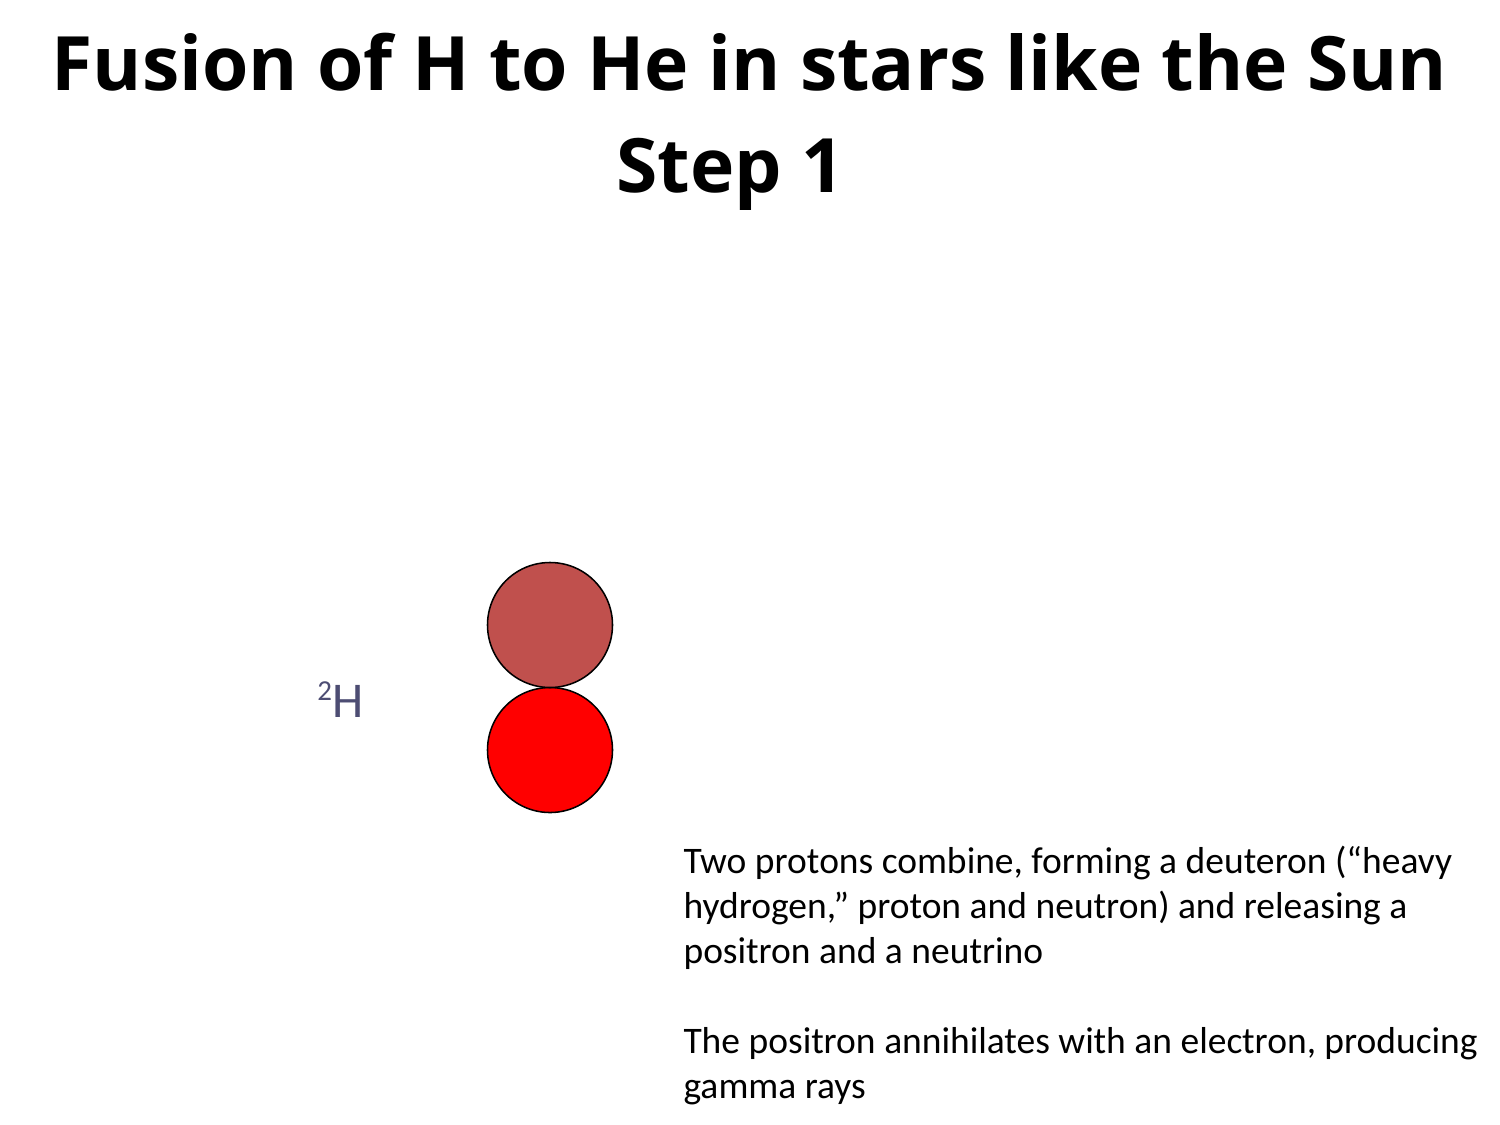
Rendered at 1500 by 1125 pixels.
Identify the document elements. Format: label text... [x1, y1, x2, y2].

title Fusion of H to He in stars like the Sun Step 1 [30, 25, 1471, 200]
text_box 2H [302, 659, 435, 735]
text_box Two protons combine, forming a deuteron (“heavy hydrogen,” proton and neutron) and releasing a positron and a neutrino The positron annihilates with an electron, producing gamma rays [668, 828, 1500, 1114]
text_box [487, 562, 613, 813]
